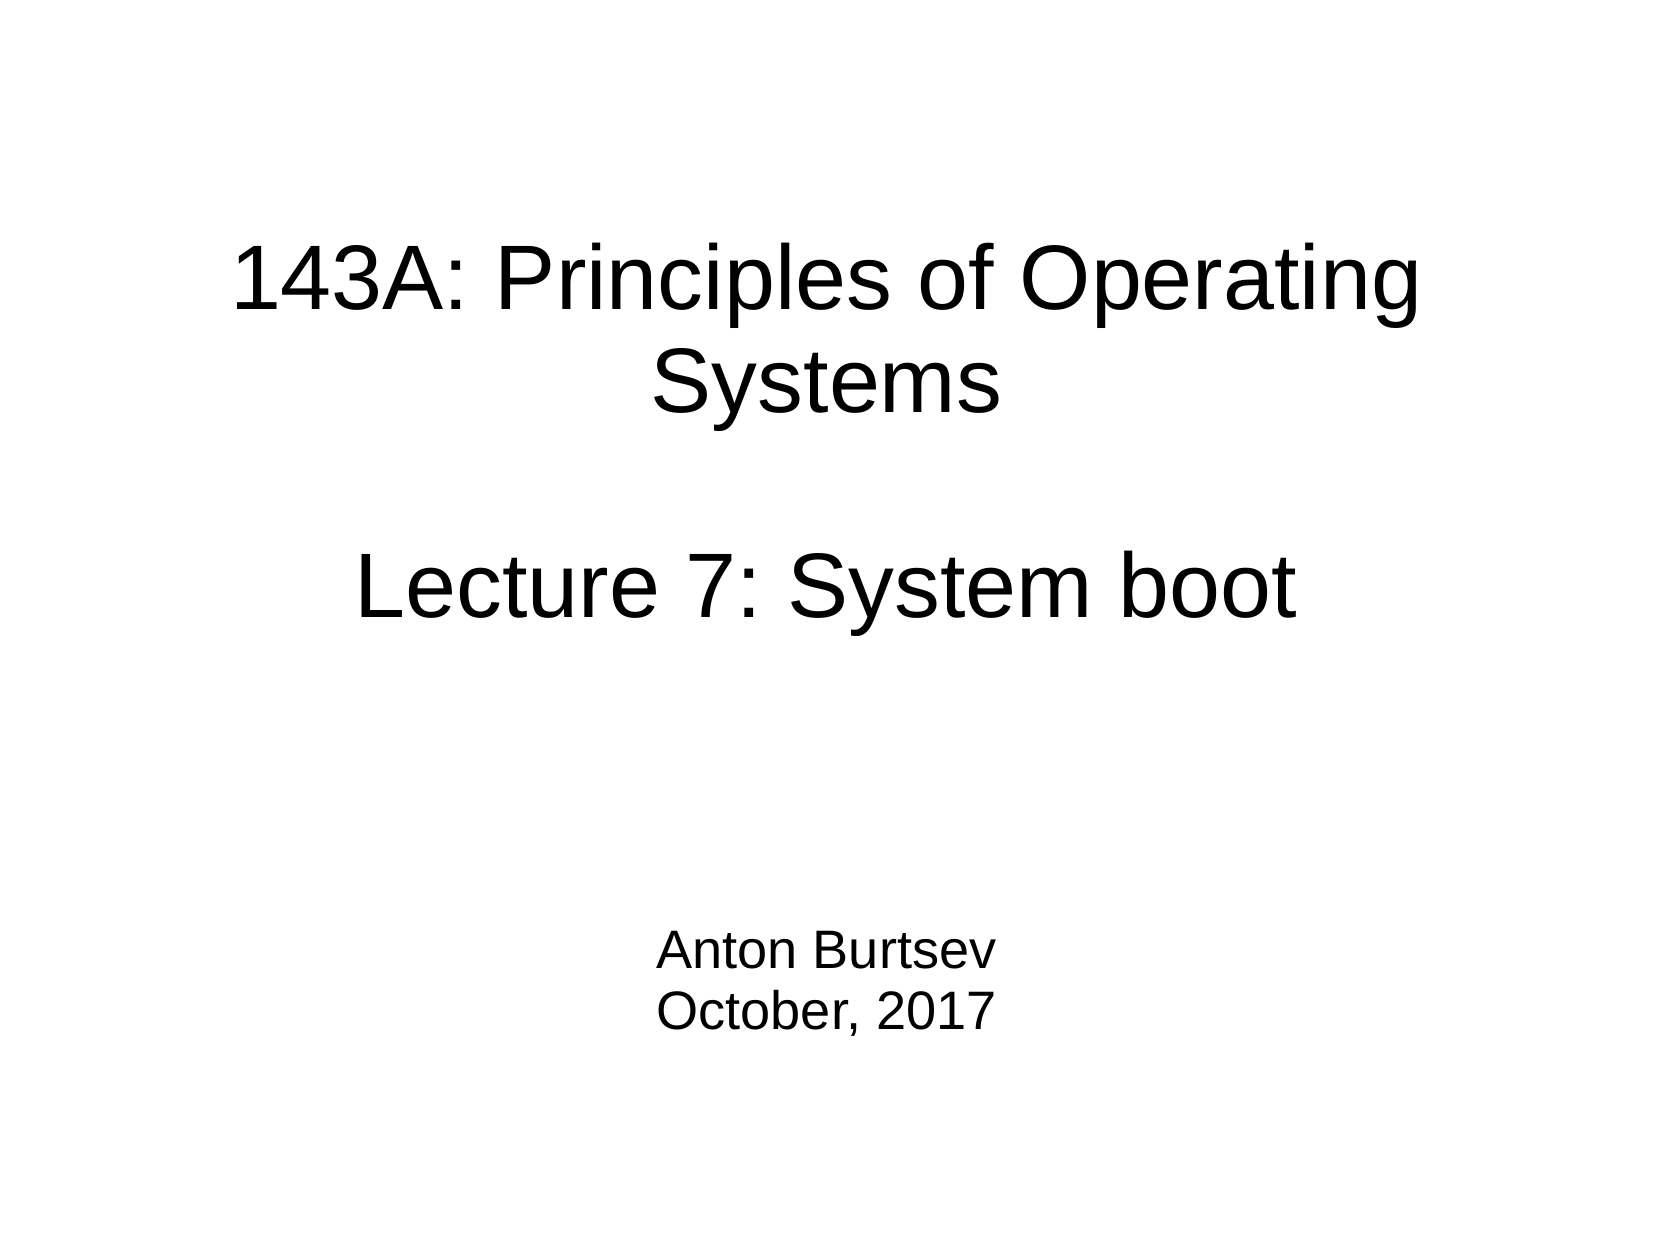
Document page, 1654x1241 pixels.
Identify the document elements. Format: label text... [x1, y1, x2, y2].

title 143A: Principles of Operating Systems Lecture 7: System boot [82, 113, 1571, 637]
subtitle Anton Burtsev October, 2017 [82, 637, 1571, 1109]
